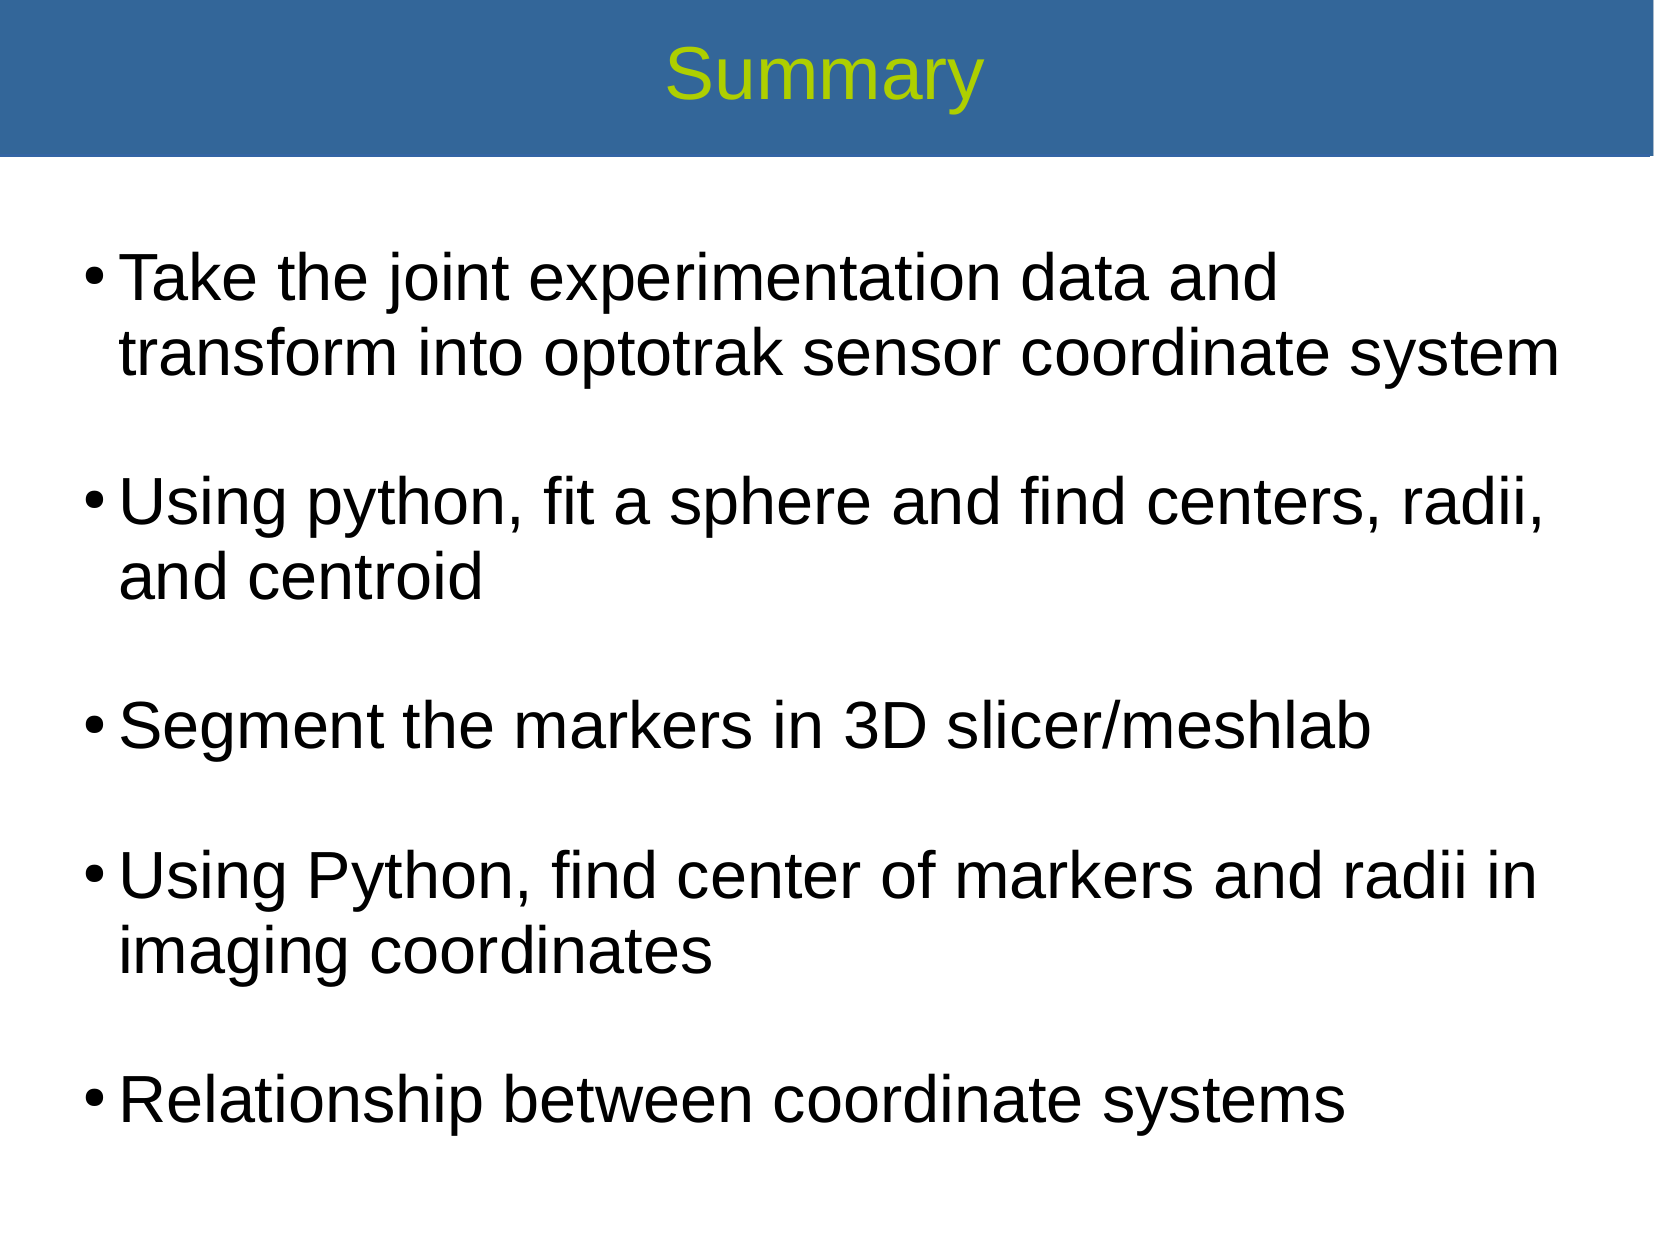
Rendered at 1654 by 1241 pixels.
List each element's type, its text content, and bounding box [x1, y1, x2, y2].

subtitle Take the joint experimentation data and transform into optotrak sensor coordinate system Using python, fit a sphere and find centers, radii, and centroid Segment the markers in 3D slicer/meshlab Using Python, find center of markers and radii in imaging coordinates Relationship between coordinate systems [82, 240, 1571, 1138]
text_box Summary [0, 24, 1651, 123]
text_box [0, 0, 1654, 156]
